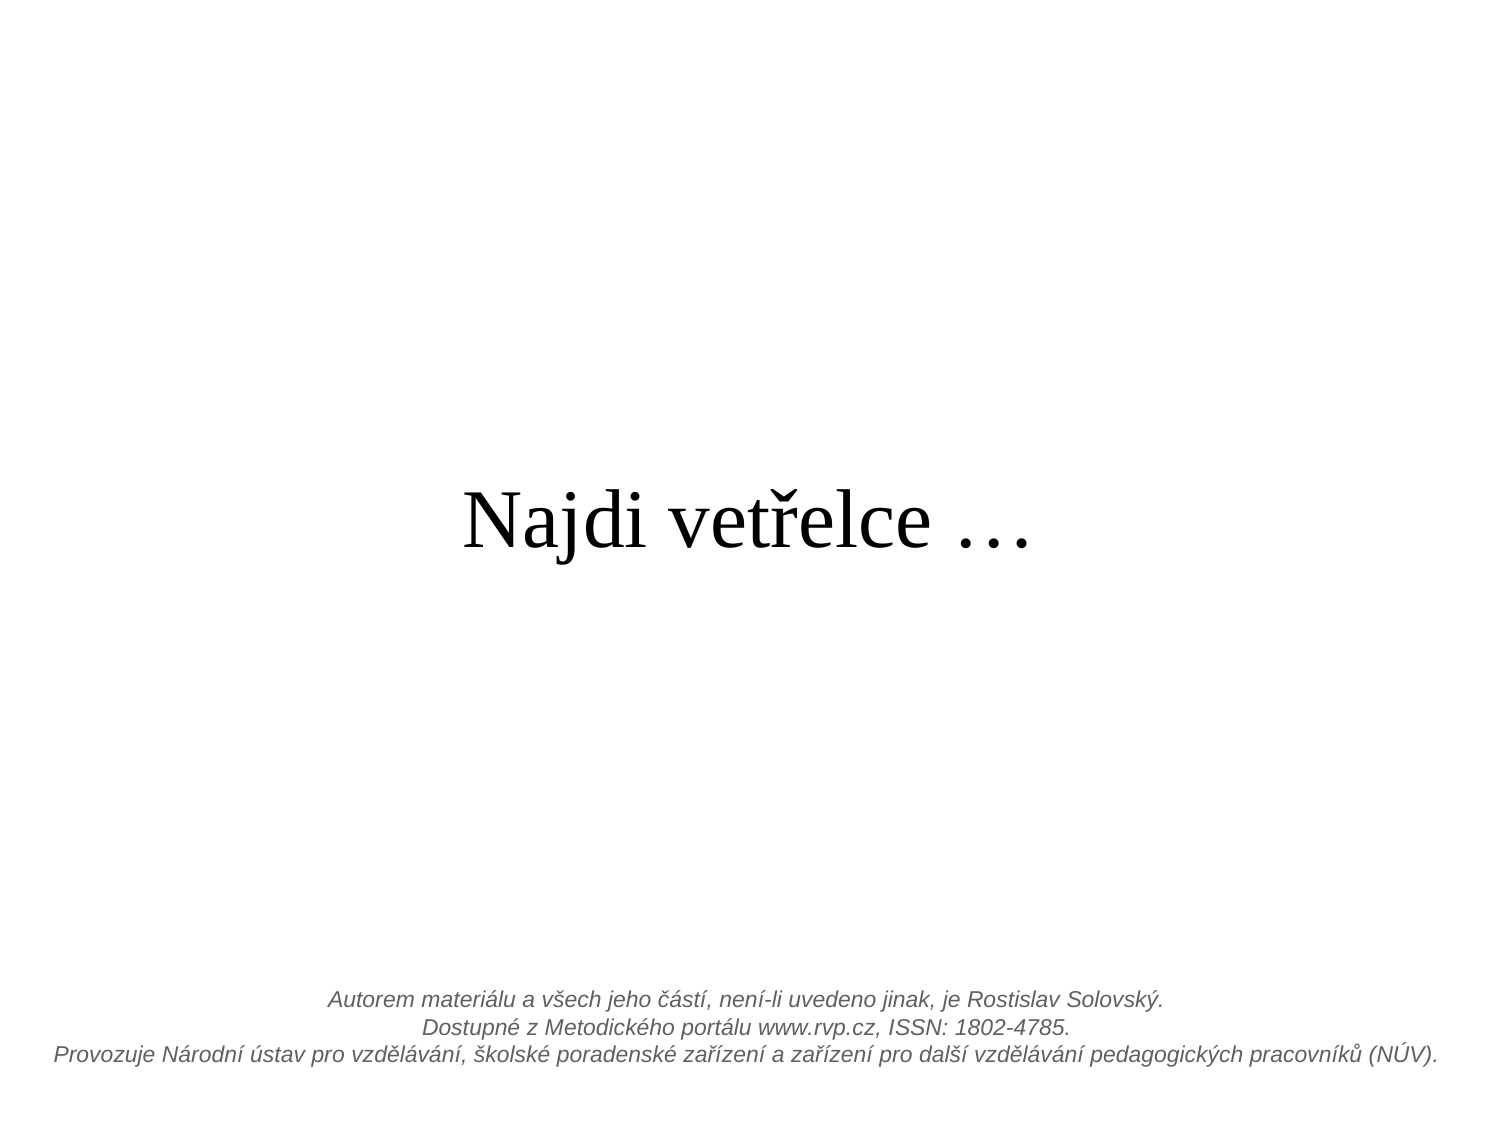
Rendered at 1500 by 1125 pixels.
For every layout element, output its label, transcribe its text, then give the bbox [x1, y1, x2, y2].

text_box Autorem materiálu a všech jeho částí, není-li uvedeno jinak, je Rostislav Solovský. Dostupné z Metodického portálu www.rvp.cz, ISSN: 1802-4785. Provozuje Národní ústav pro vzdělávání, školské poradenské zařízení a zařízení pro další vzdělávání pedagogických pracovníků (NÚV). [0, 977, 1500, 1076]
text_box Najdi vetřelce … [0, 456, 1500, 572]
